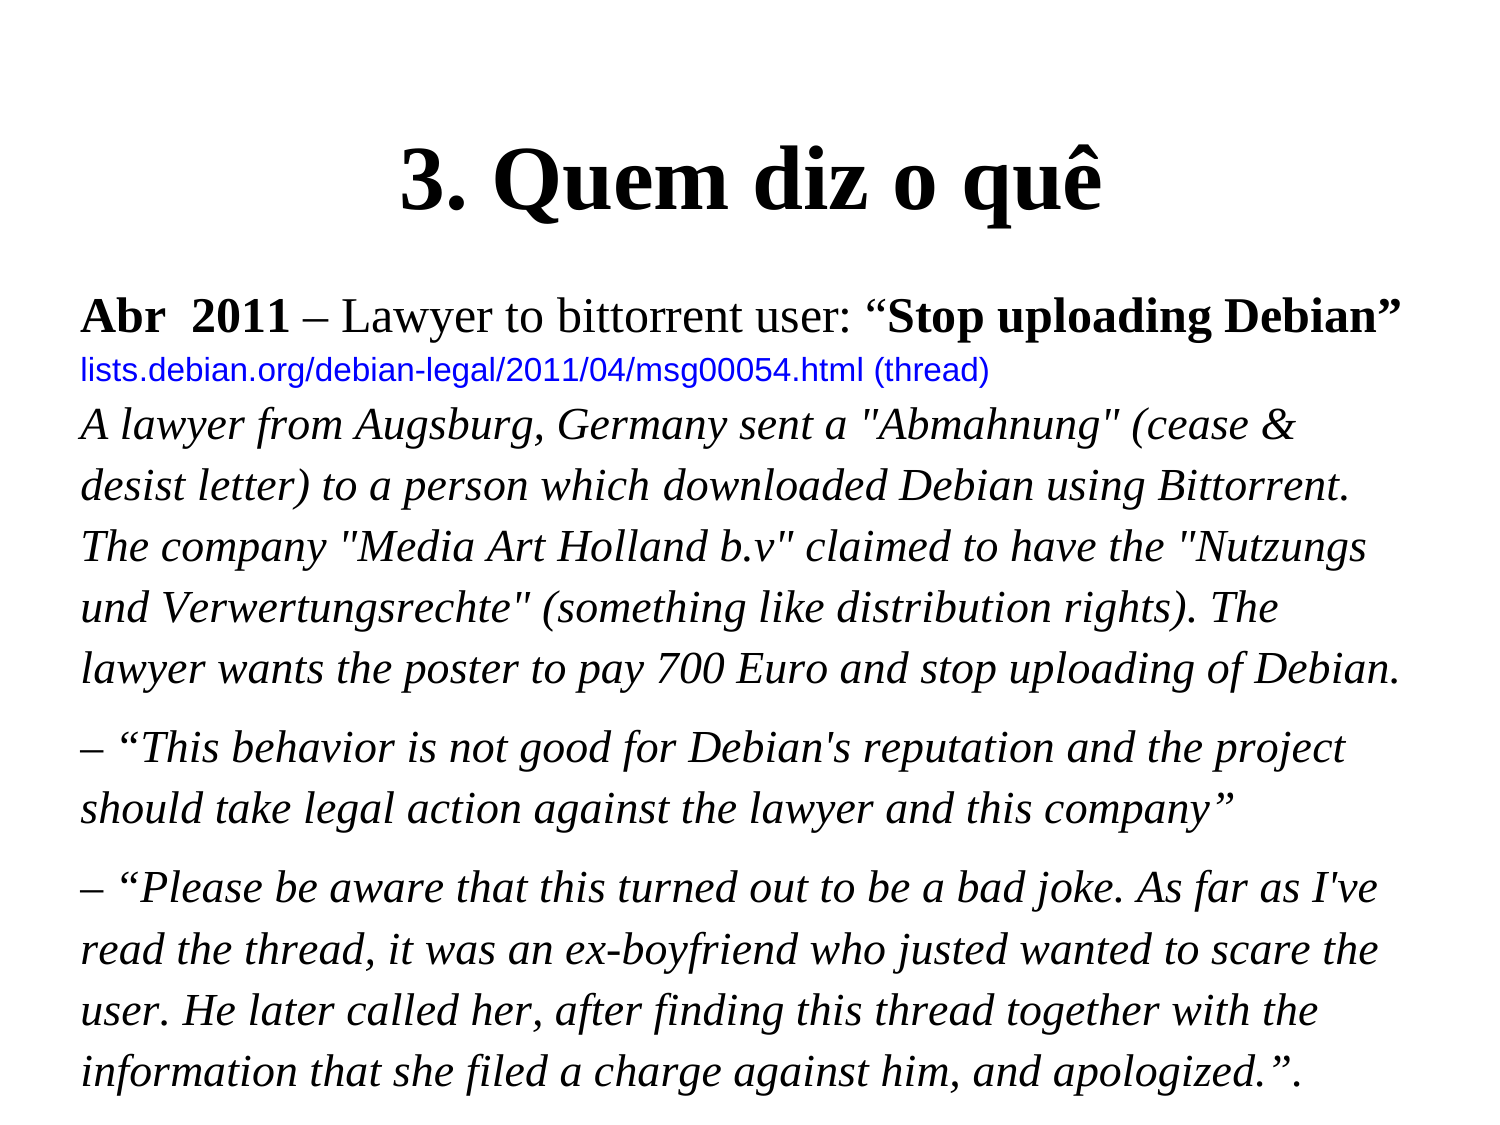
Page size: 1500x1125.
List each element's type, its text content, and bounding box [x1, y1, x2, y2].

text_box Abr 2011 – Lawyer to bittorrent user: “Stop uploading Debian” lists.debian.org/debian-legal/2011/04/msg00054.html (thread) A lawyer from Augsburg, Germany sent a "Abmahnung" (cease & desist letter) to a person which downloaded Debian using Bittorrent. The company "Media Art Holland b.v" claimed to have the "Nutzungs und Verwertungsrechte" (something like distribution rights). The lawyer wants the poster to pay 700 Euro and stop uploading of Debian. – “This behavior is not good for Debian's reputation and the project should take legal action against the lawyer and this company” – “Please be aware that this turned out to be a bad joke. As far as I've read the thread, it was an ex-boyfriend who justed wanted to scare the user. He later called her, after finding this thread together with the information that she filed a charge against him, and apologized.”. [65, 268, 1430, 1105]
title 3. Quem diz o quê [87, 52, 1416, 268]
